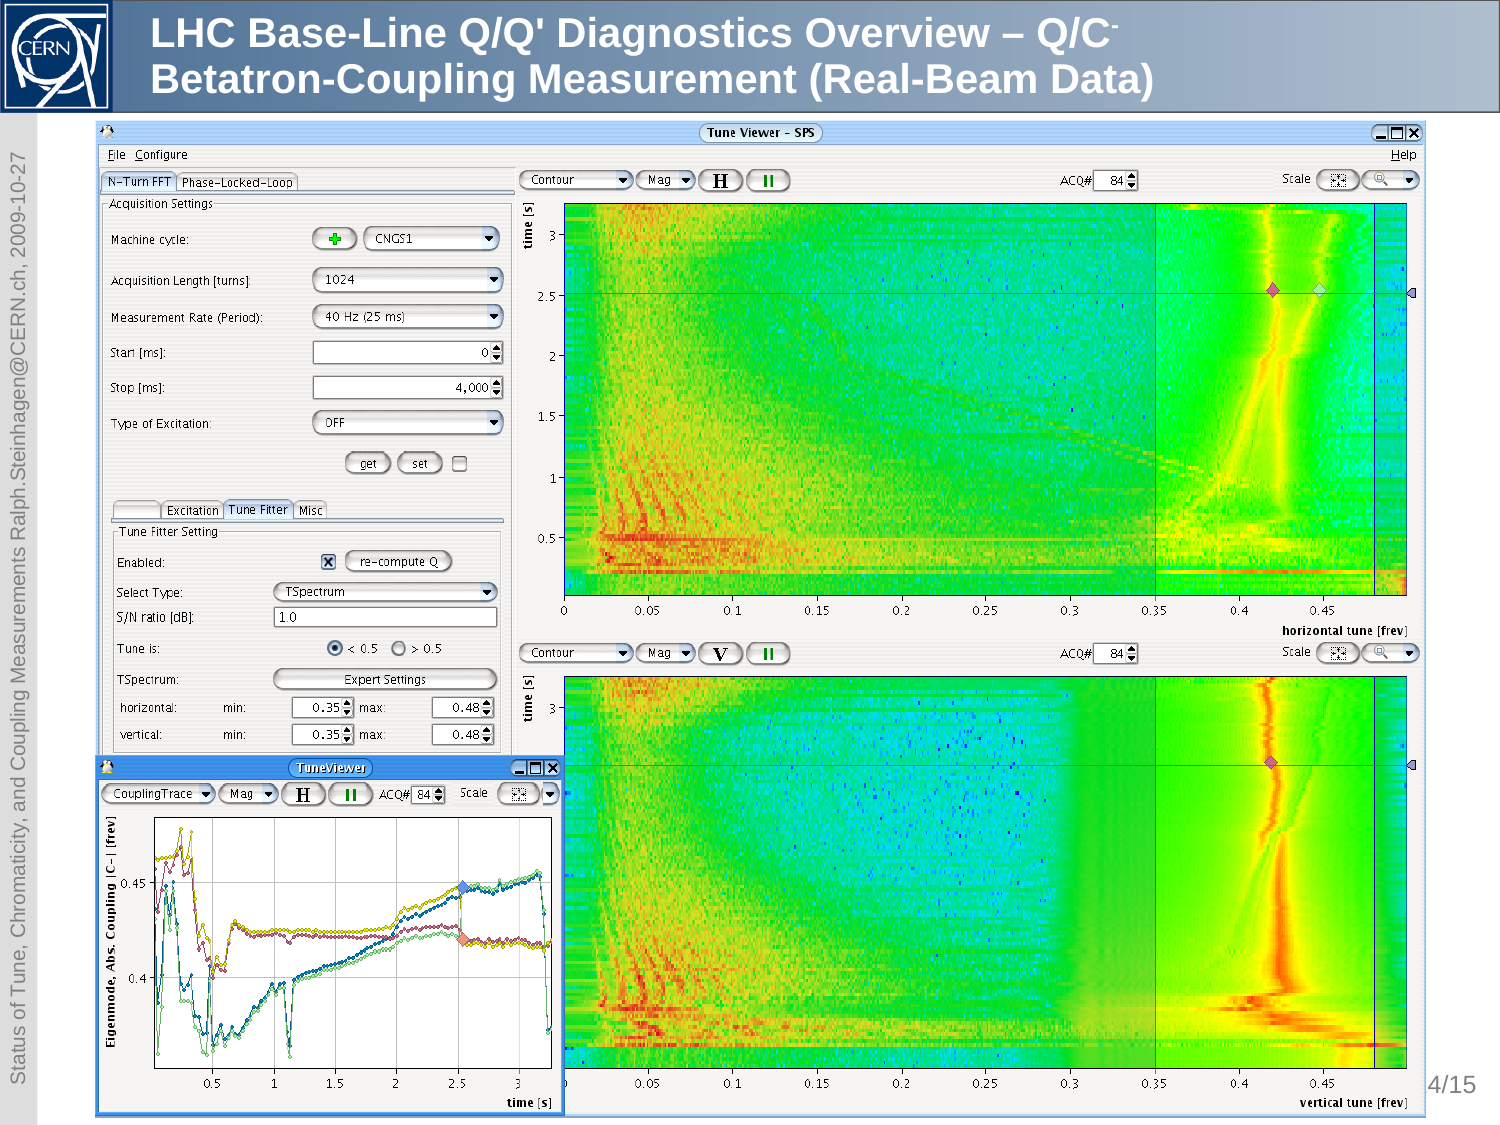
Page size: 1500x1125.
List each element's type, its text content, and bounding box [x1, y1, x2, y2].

title LHC Base-Line Q/Q' Diagnostics Overview – Q/C- Betatron-Coupling Measurement (Real-Beam Data) [150, 7, 1347, 106]
picture [95, 120, 1426, 1118]
picture [0, 0, 113, 113]
